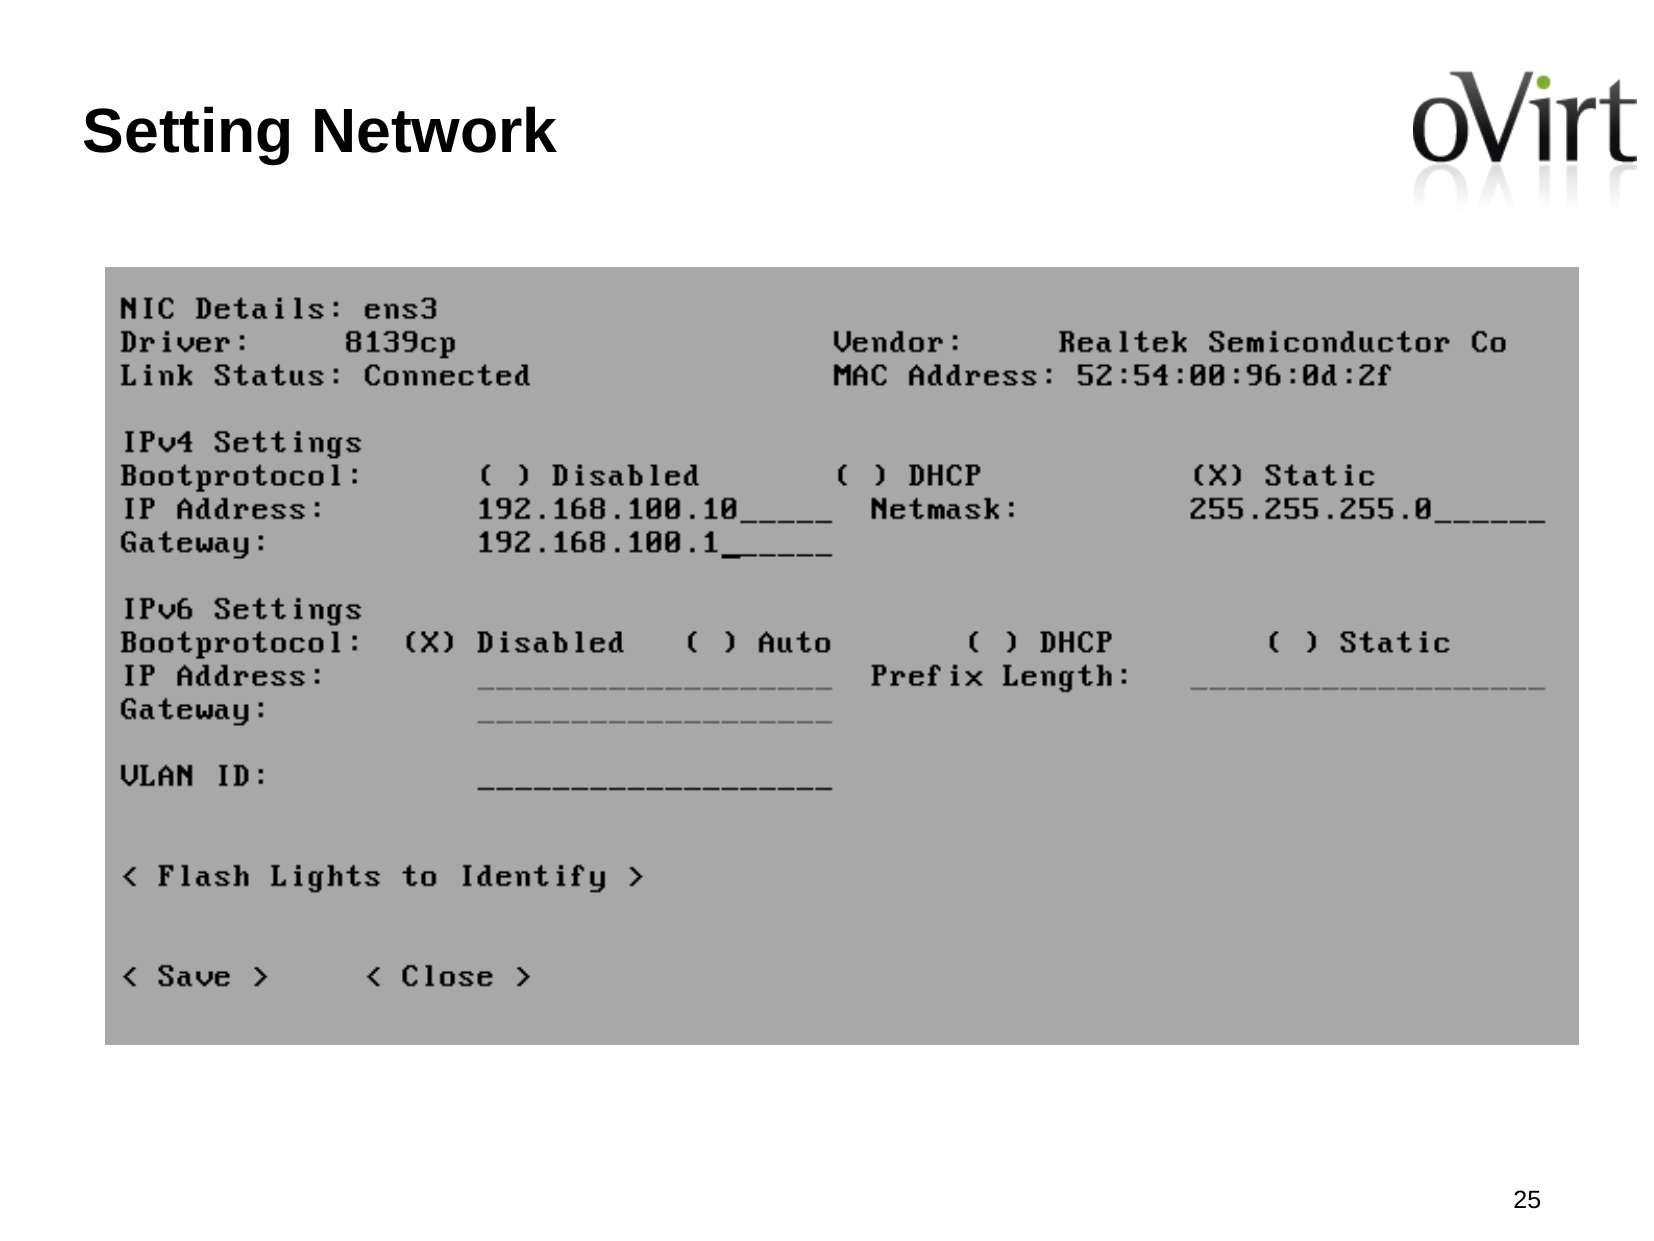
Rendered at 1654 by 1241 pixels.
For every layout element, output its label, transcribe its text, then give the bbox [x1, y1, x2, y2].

picture [105, 267, 1579, 1045]
picture [1413, 63, 1637, 212]
title Setting Network [82, 37, 1303, 226]
